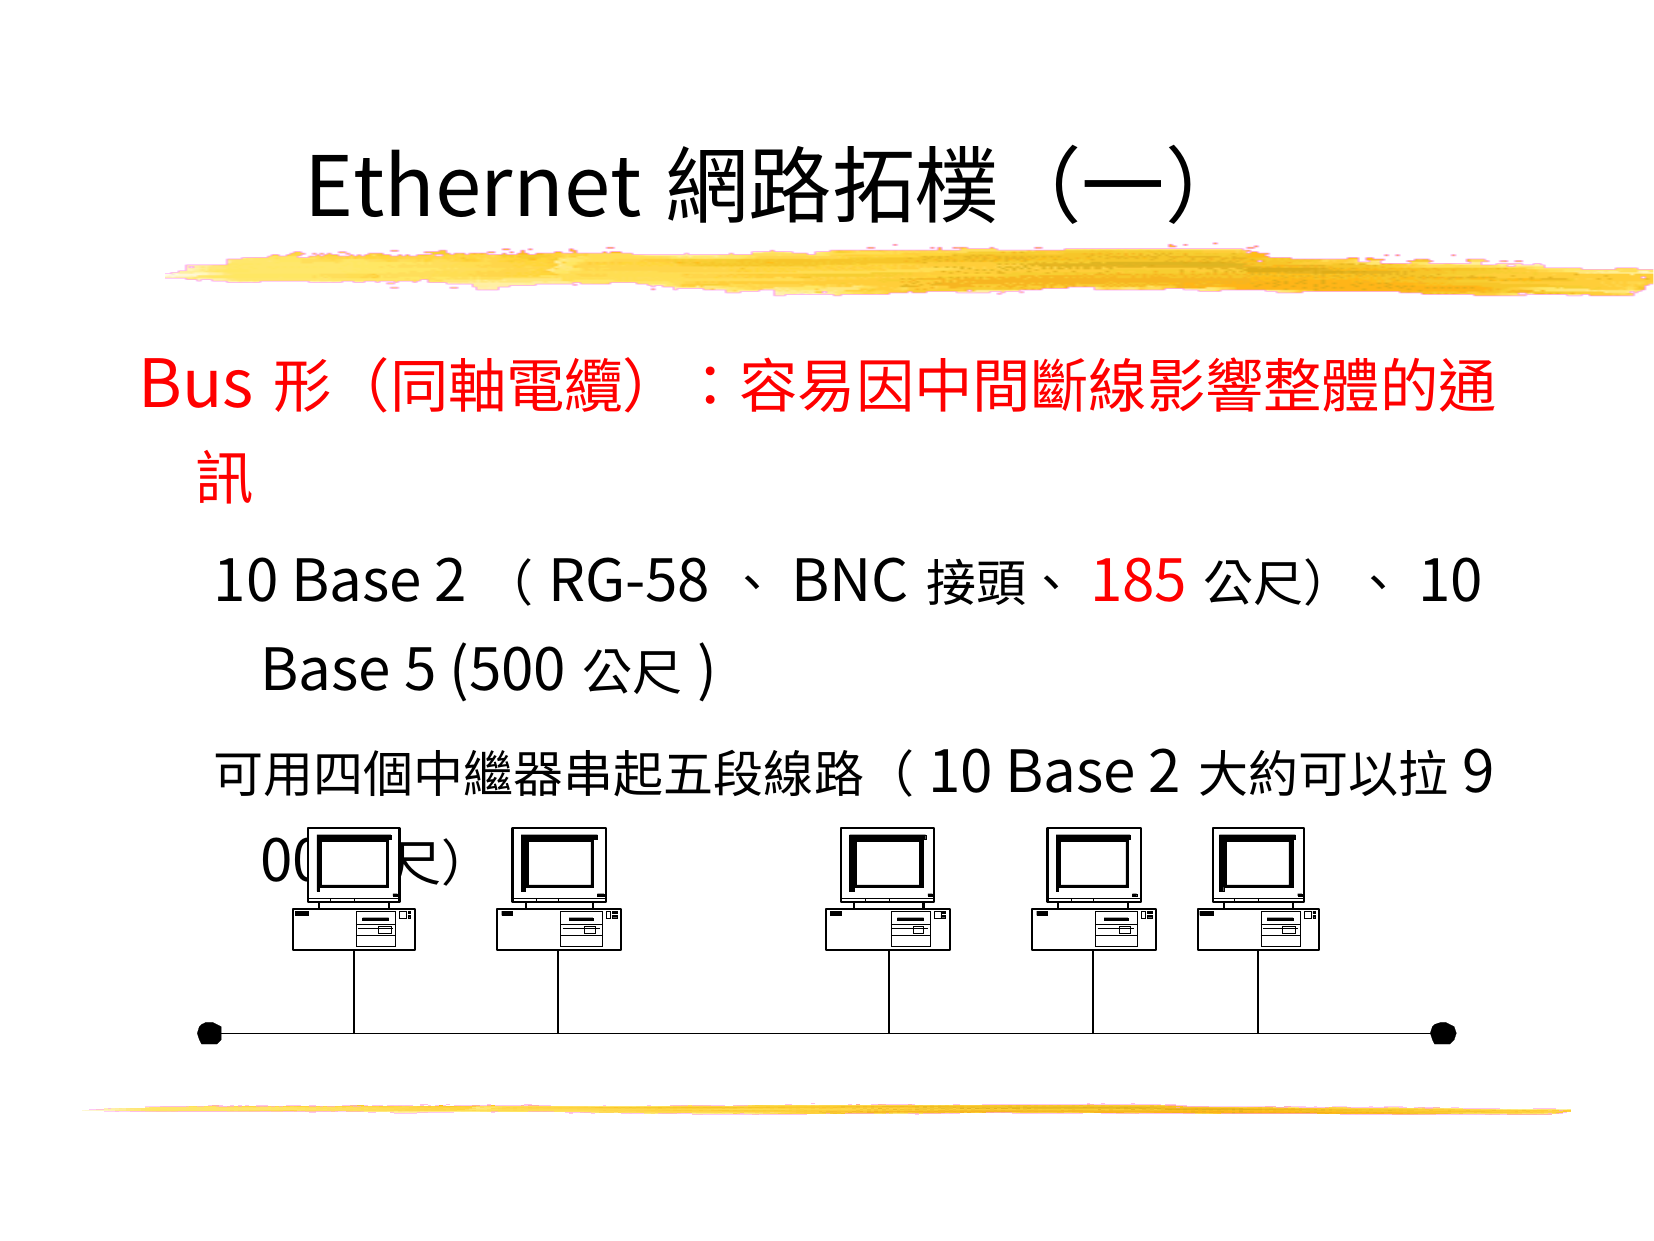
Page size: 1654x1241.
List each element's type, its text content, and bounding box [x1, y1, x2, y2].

title Ethernet網路拓樸（一） [73, 25, 1479, 249]
list Bus形（同軸電纜）：容易因中間斷線影響整體的通訊 10 Base 2（RG-58、BNC接頭、185公尺）、10 Base 5 (500公尺) 可用四個中繼器串起五段線路（10 Base 2大約可以拉900公尺） [124, 316, 1530, 1077]
chart [192, 819, 1461, 1062]
picture [82, 1102, 1571, 1117]
picture [165, 237, 1654, 308]
